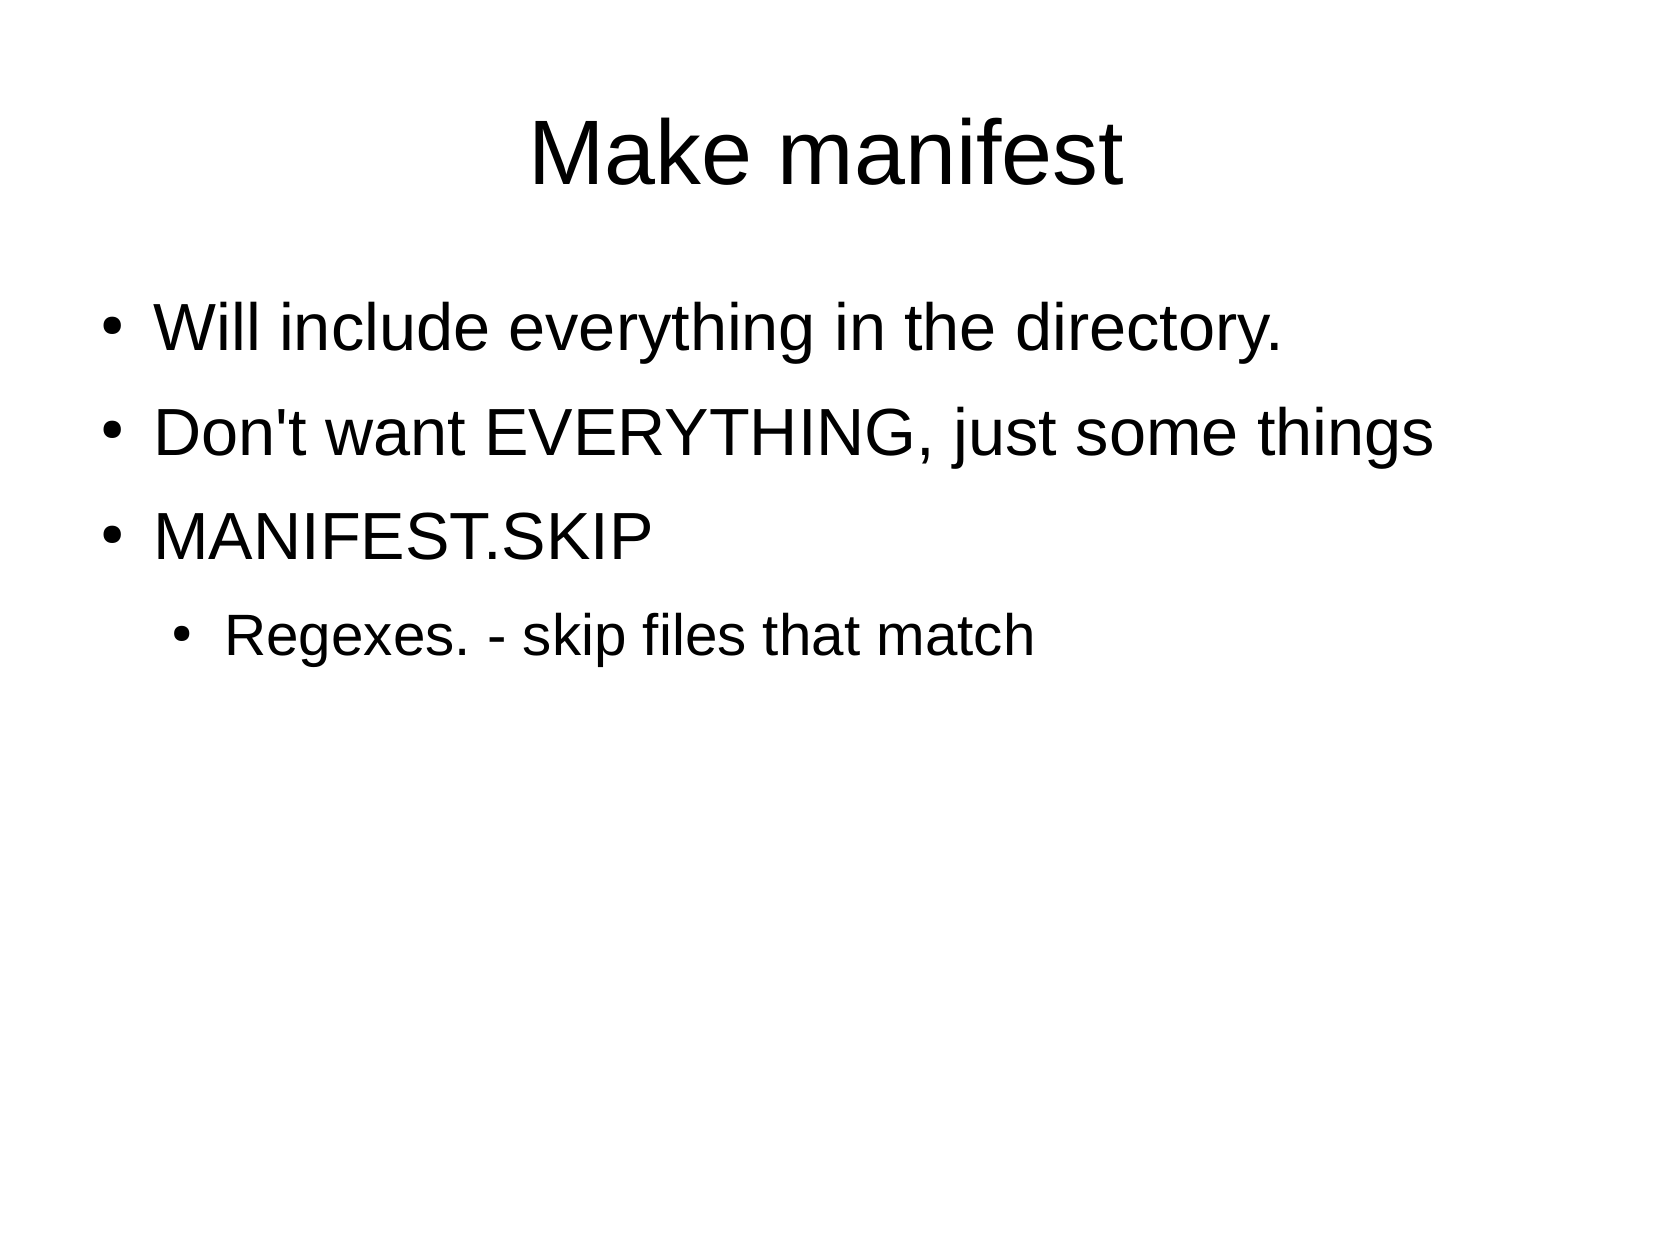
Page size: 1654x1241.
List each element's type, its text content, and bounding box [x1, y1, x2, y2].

list Will include everything in the directory. Don't want EVERYTHING, just some things MANIFEST.SKIP Regexes. - skip files that match [82, 290, 1571, 1109]
title Make manifest [82, 49, 1571, 257]
